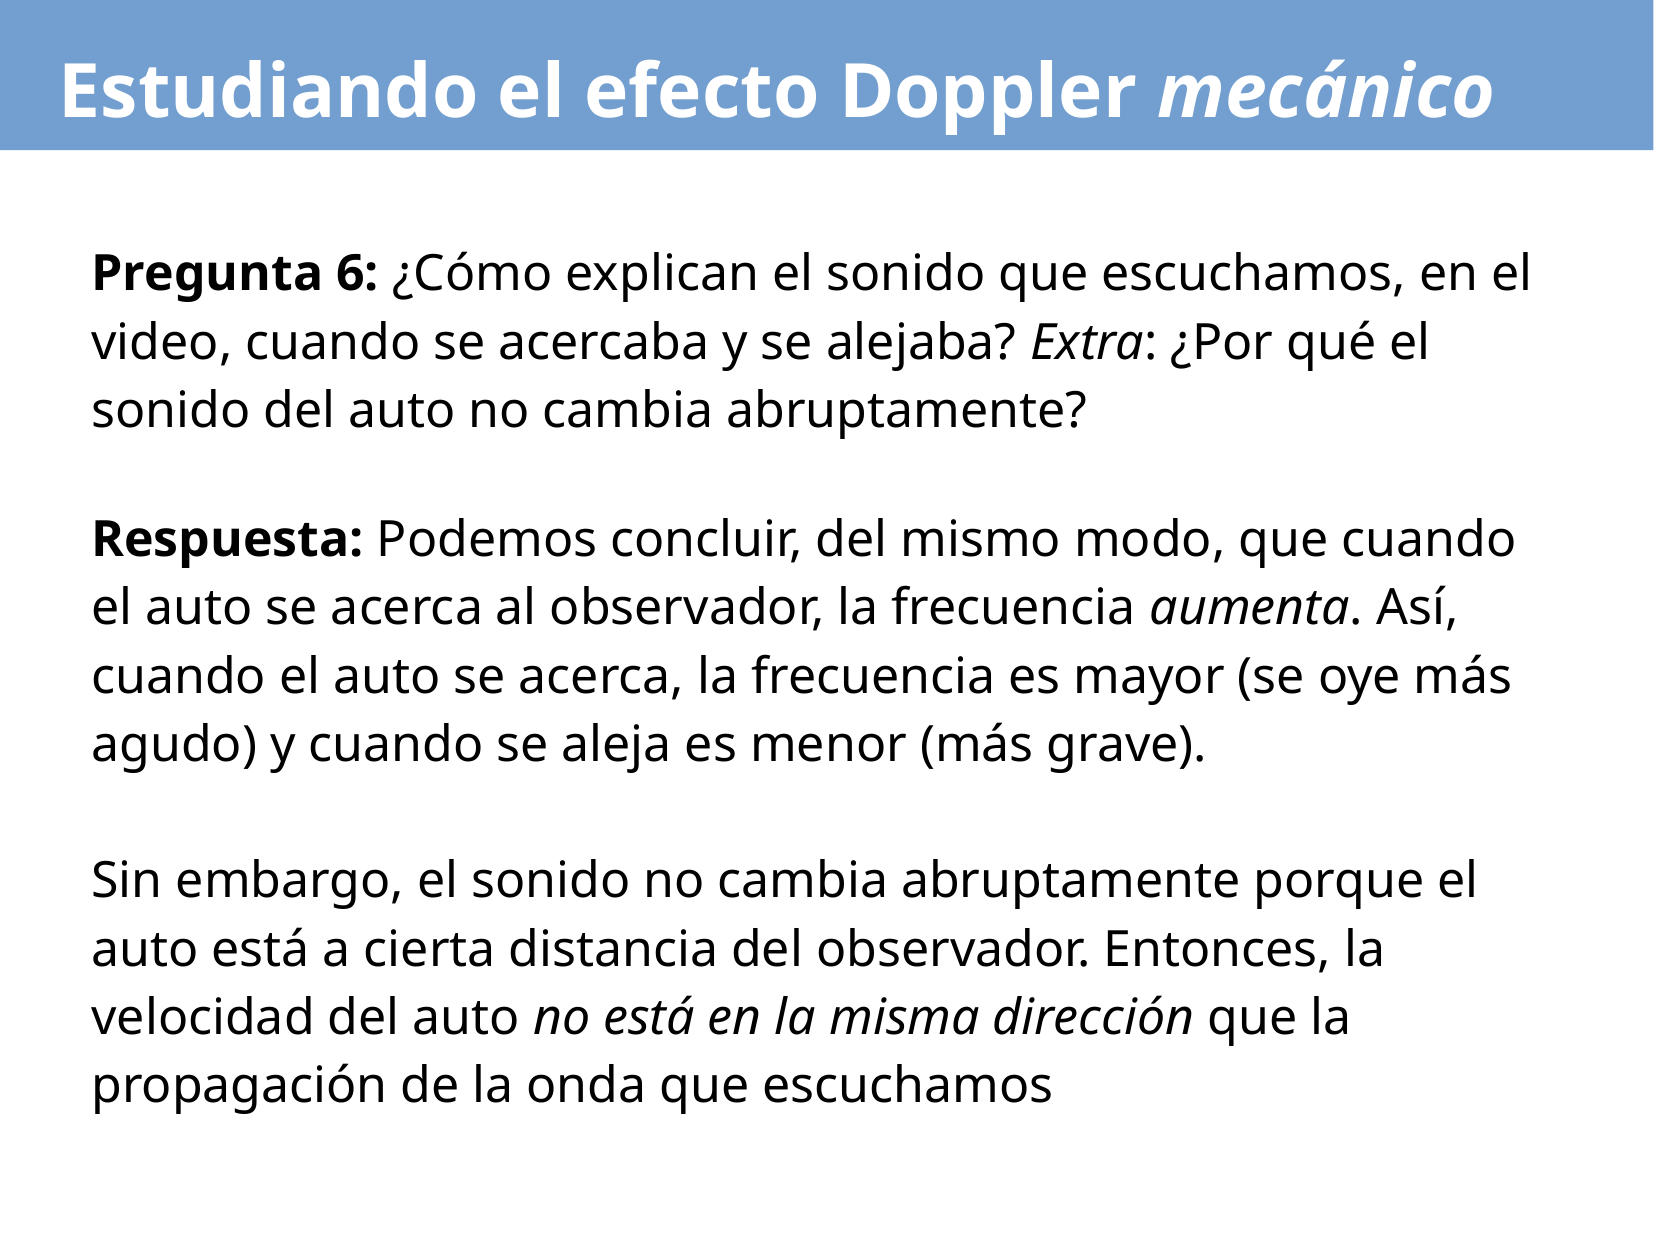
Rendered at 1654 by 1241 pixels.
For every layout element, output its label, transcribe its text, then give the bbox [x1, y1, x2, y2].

text_box Pregunta 6: ¿Cómo explican el sonido que escuchamos, en el video, cuando se acercaba y se alejaba? Extra: ¿Por qué el sonido del auto no cambia abruptamente? [76, 229, 1577, 425]
text_box Estudiando el efecto Doppler mecánico [44, 30, 1361, 135]
text_box Respuesta: Podemos concluir, del mismo modo, que cuando el auto se acerca al observador, la frecuencia aumenta. Así, cuando el auto se acerca, la frecuencia es mayor (se oye más agudo) y cuando se aleja es menor (más grave). Sin embargo, el sonido no cambia abruptamente porque el auto está a cierta distancia del observador. Entonces, la velocidad del auto no está en la misma dirección que la propagación de la onda que escuchamos [76, 495, 1577, 1051]
text_box [0, 0, 1654, 151]
